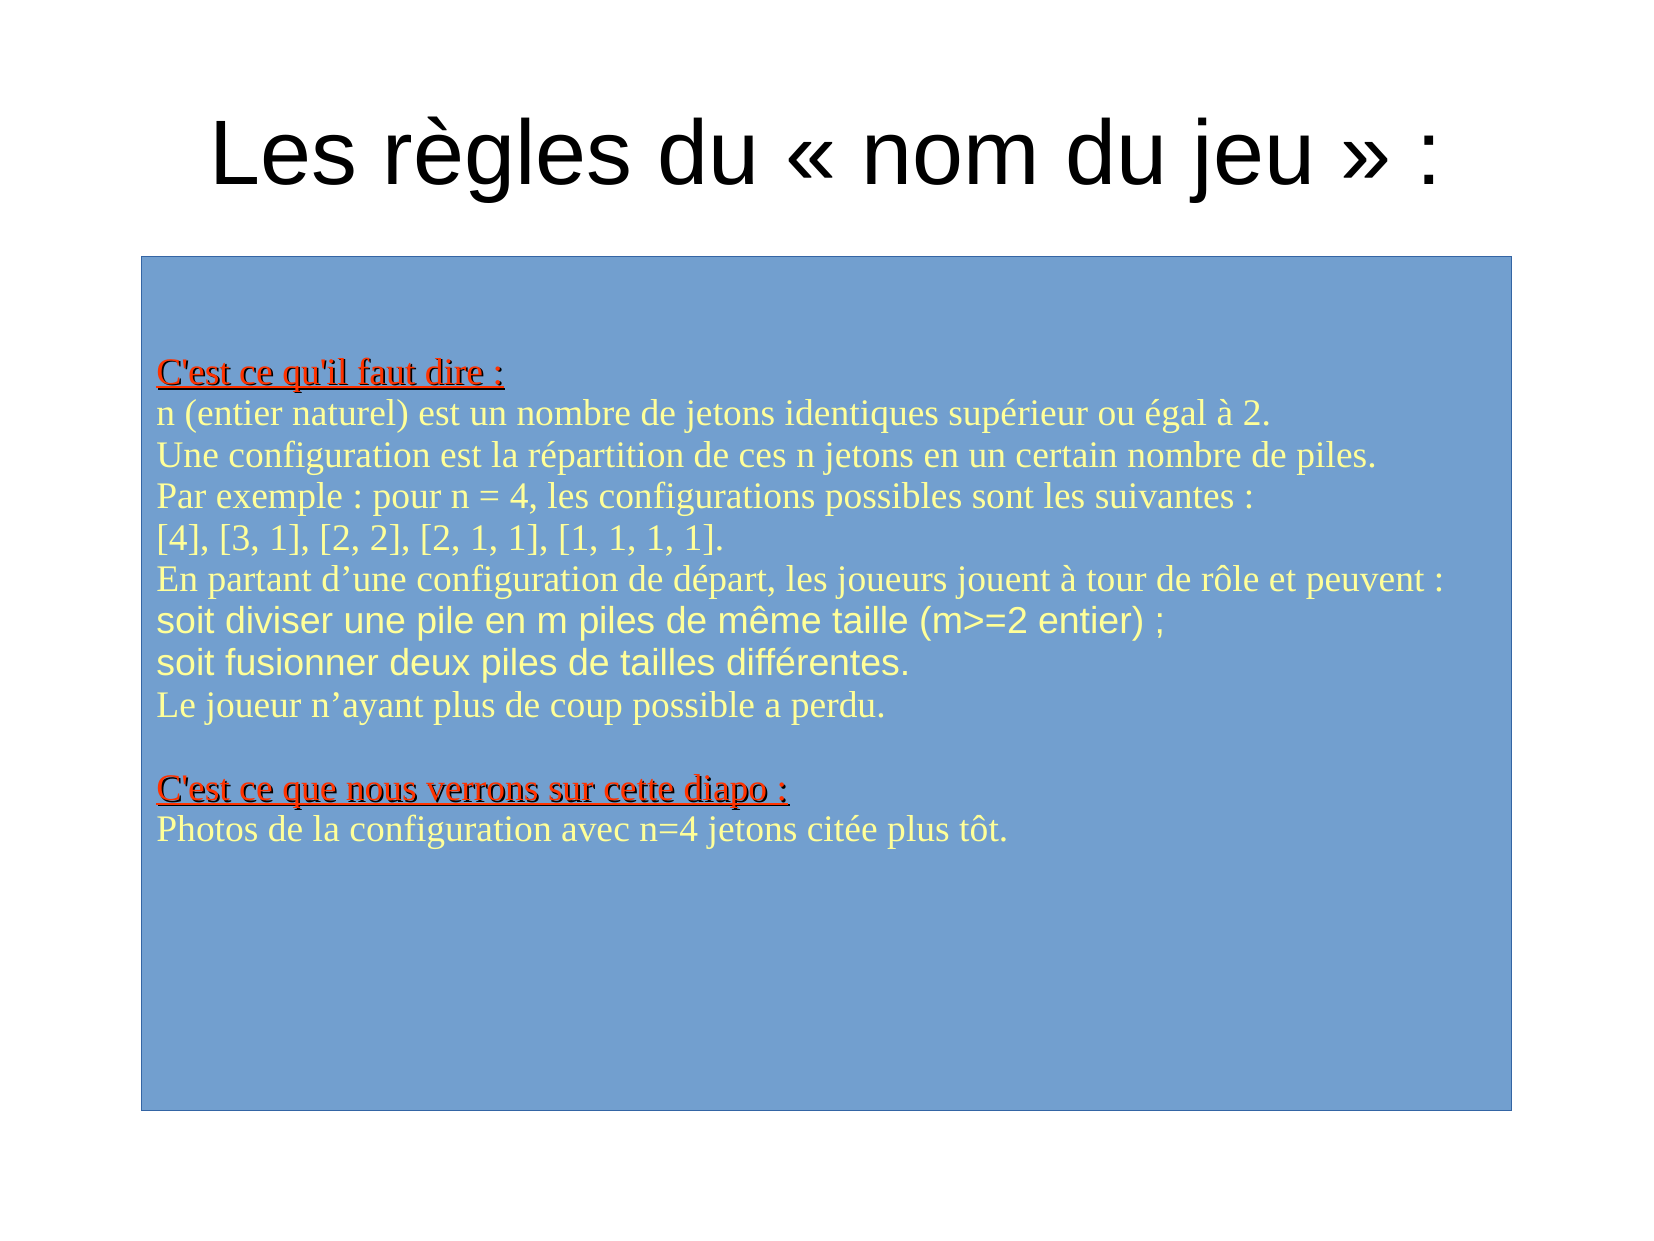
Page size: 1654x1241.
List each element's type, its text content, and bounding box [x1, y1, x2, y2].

text_box C'est ce qu'il faut dire : n (entier naturel) est un nombre de jetons identiques supérieur ou égal à 2. Une configuration est la répartition de ces n jetons en un certain nombre de piles. Par exemple : pour n = 4, les configurations possibles sont les suivantes : [4], [3, 1], [2, 2], [2, 1, 1], [1, 1, 1, 1]. En partant d’une configuration de départ, les joueurs jouent à tour de rôle et peuvent : soit diviser une pile en m piles de même taille (m>=2 entier) ; soit fusionner deux piles de tailles différentes. Le joueur n’ayant plus de coup possible a perdu. C'est ce que nous verrons sur cette diapo : Photos de la configuration avec n=4 jetons citée plus tôt. [141, 256, 1512, 1111]
title Les règles du « nom du jeu » : [82, 49, 1571, 257]
